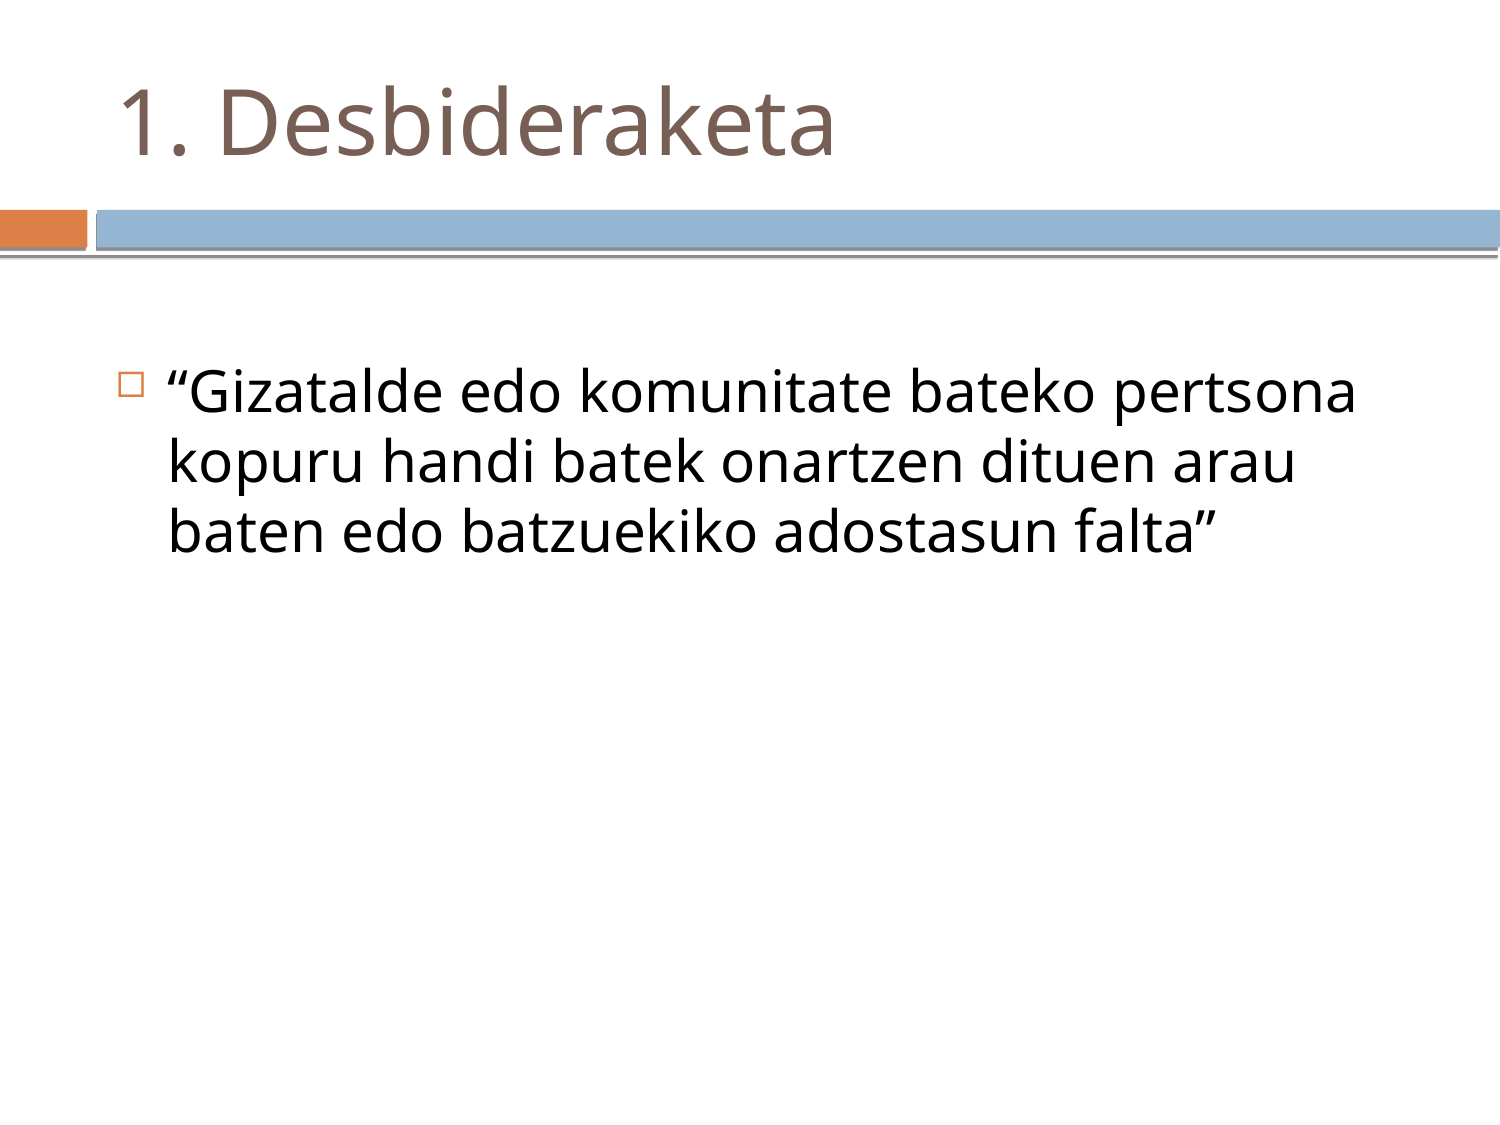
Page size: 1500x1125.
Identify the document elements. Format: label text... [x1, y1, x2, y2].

list “Gizatalde edo komunitate bateko pertsona kopuru handi batek onartzen dituen arau baten edo batzuekiko adostasun falta” [100, 262, 1438, 1000]
title 1. Desbideraketa [100, 37, 1438, 200]
